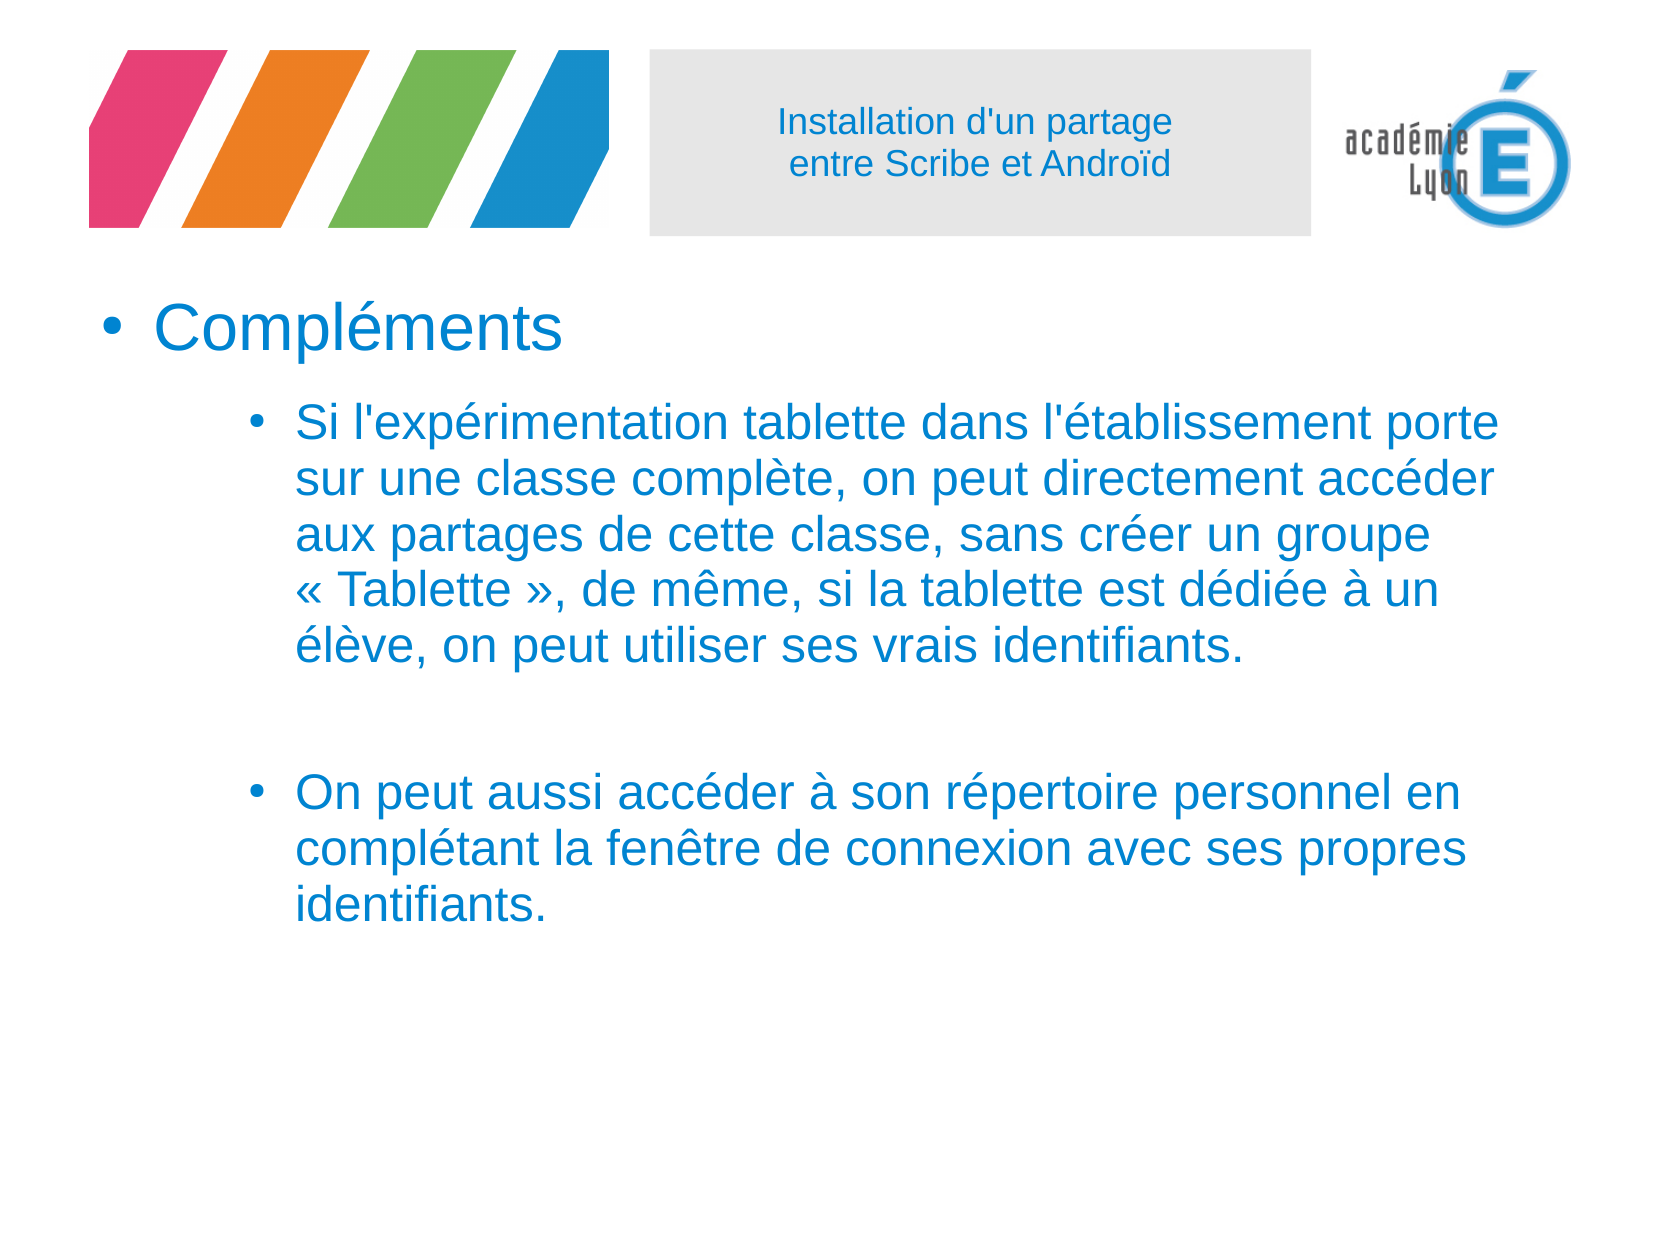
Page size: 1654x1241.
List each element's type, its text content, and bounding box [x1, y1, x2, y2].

title Installation d'un partage entre Scribe et Androïd [649, 49, 1312, 237]
list Compléments Si l'expérimentation tablette dans l'établissement porte sur une classe complète, on peut directement accéder aux partages de cette classe, sans créer un groupe « Tablette », de même, si la tablette est dédiée à un élève, on peut utiliser ses vrais identifiants. On peut aussi accéder à son répertoire personnel en complétant la fenêtre de connexion avec ses propres identifiants. [82, 290, 1571, 1010]
picture [1338, 70, 1571, 233]
picture [89, 50, 609, 228]
